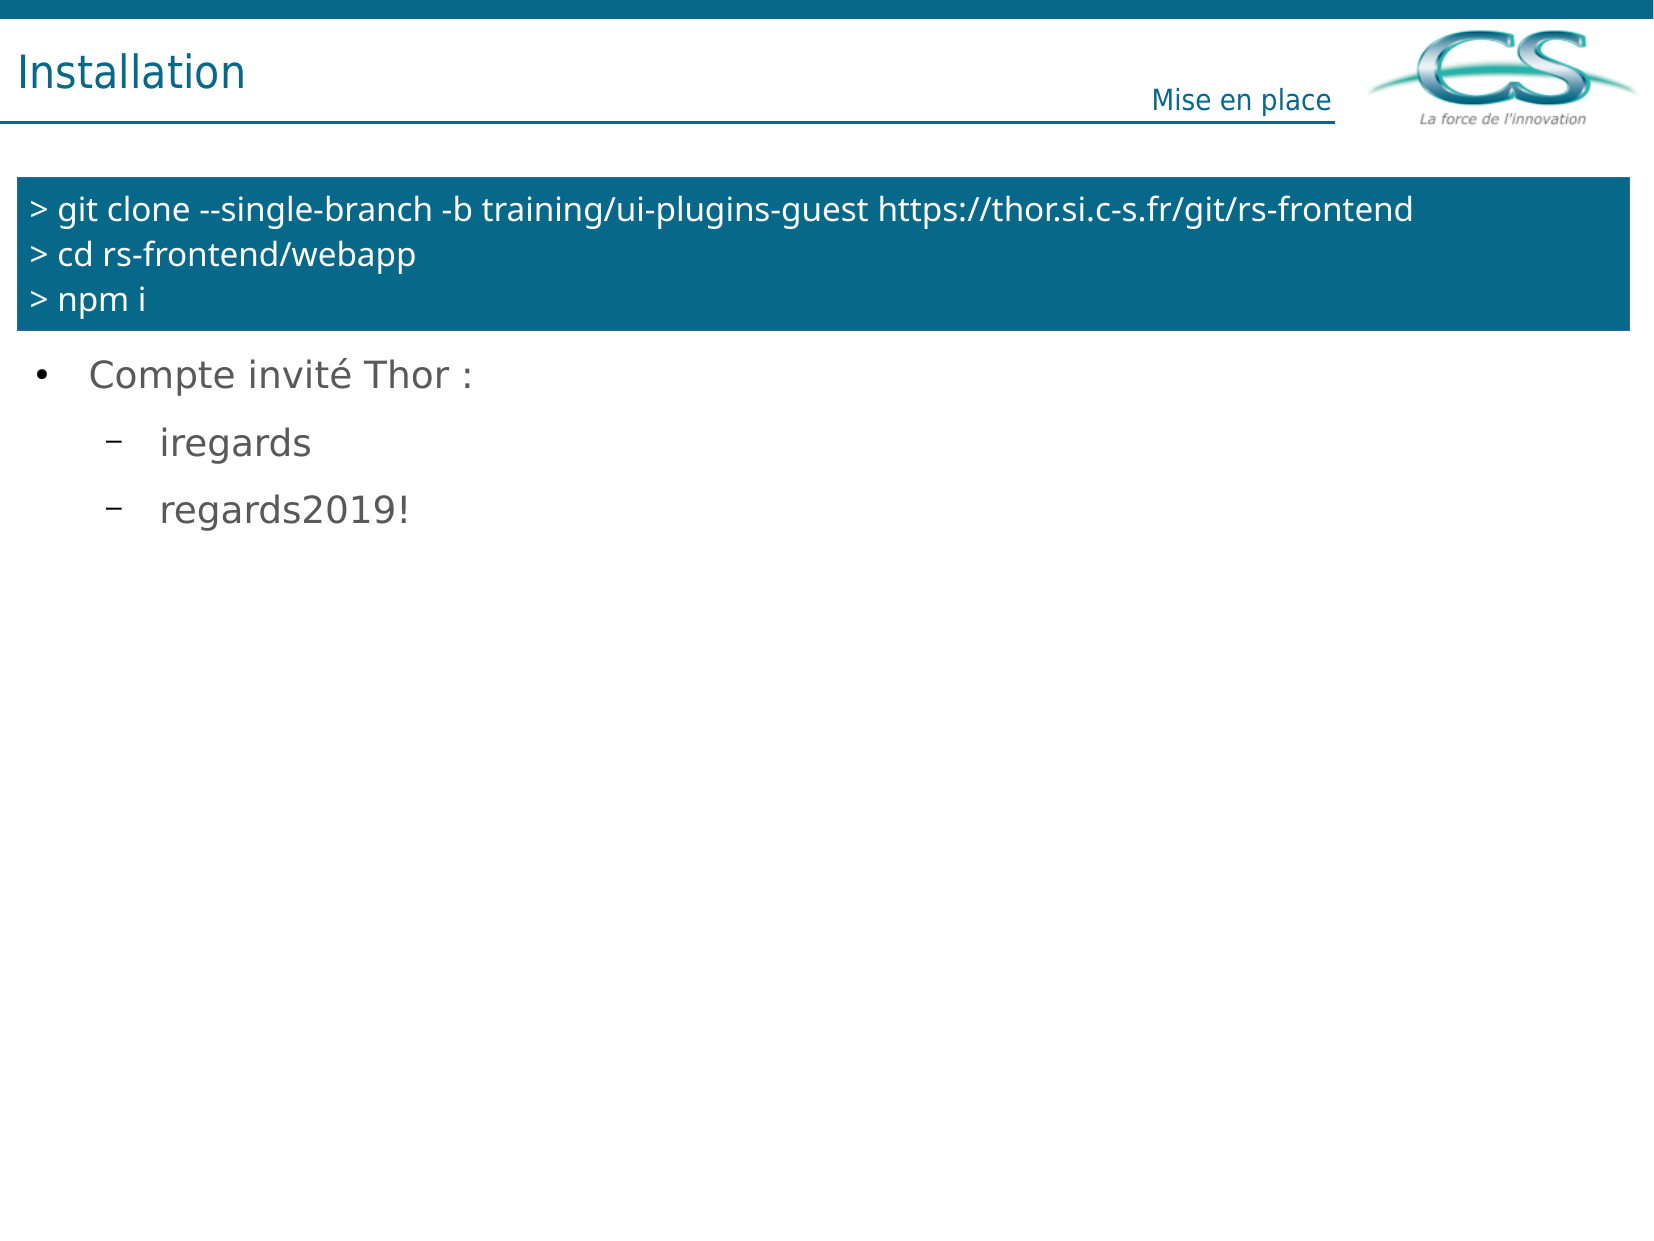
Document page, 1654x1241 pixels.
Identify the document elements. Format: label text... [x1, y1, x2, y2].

picture [1368, 28, 1642, 128]
title Installation [17, 46, 1368, 106]
text_box Mise en place [1139, 70, 1347, 164]
text_box > git clone --single-branch -b training/ui-plugins-guest https://thor.si.c-s.fr/git/rs-frontend > cd rs-frontend/webapp > npm i [17, 177, 1630, 331]
list Compte invité Thor : iregards regards2019! [17, 354, 1630, 1211]
